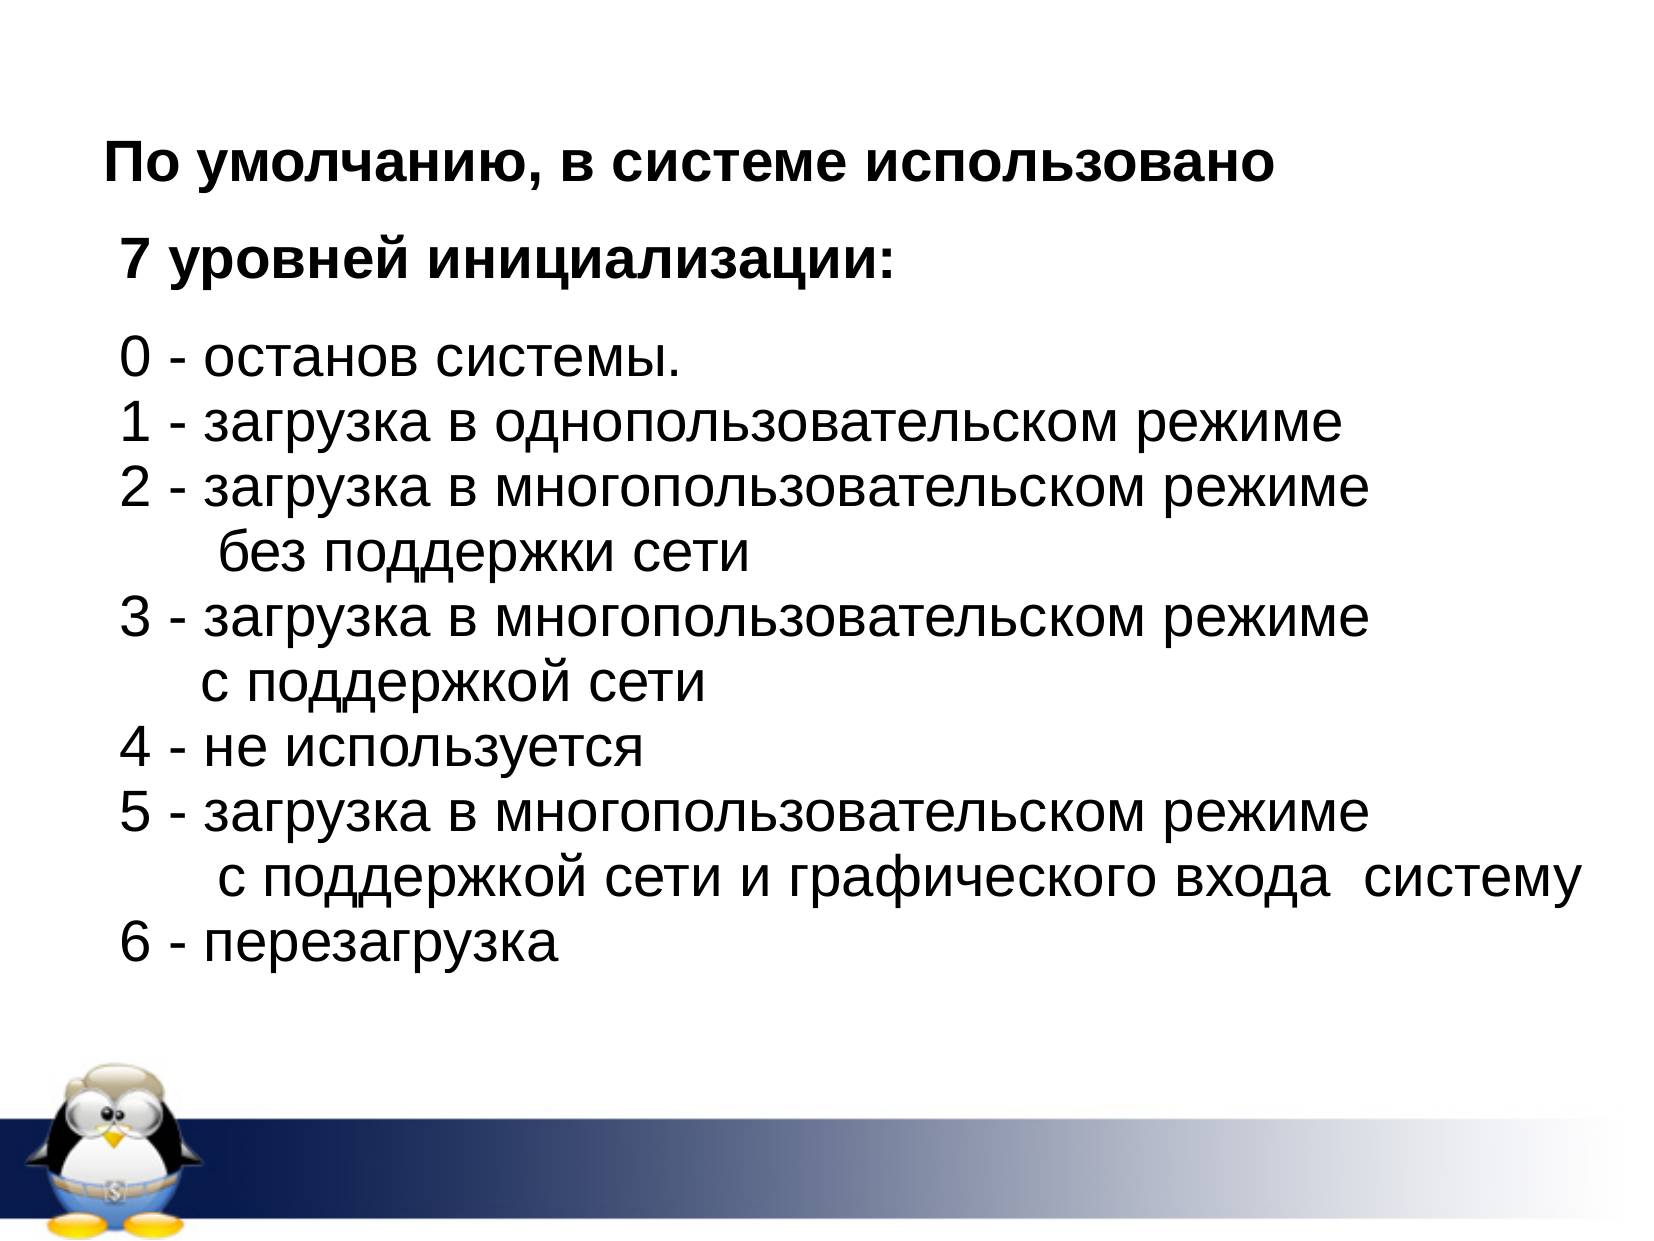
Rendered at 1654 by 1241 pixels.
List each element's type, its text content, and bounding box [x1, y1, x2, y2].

text_box По умолчанию, в системе использовано 7 уровней инициализации: 0 - останов системы. 1 - загрузка в однопользовательском режиме 2 - загрузка в многопользовательском режиме без поддержки сети 3 - загрузка в многопользовательском режиме с поддержкой сети 4 - не используется 5 - загрузка в многопользовательском режиме с поддержкой сети и графического входа систему 6 - перезагрузка [88, 88, 1600, 963]
picture [0, 1057, 1654, 1241]
